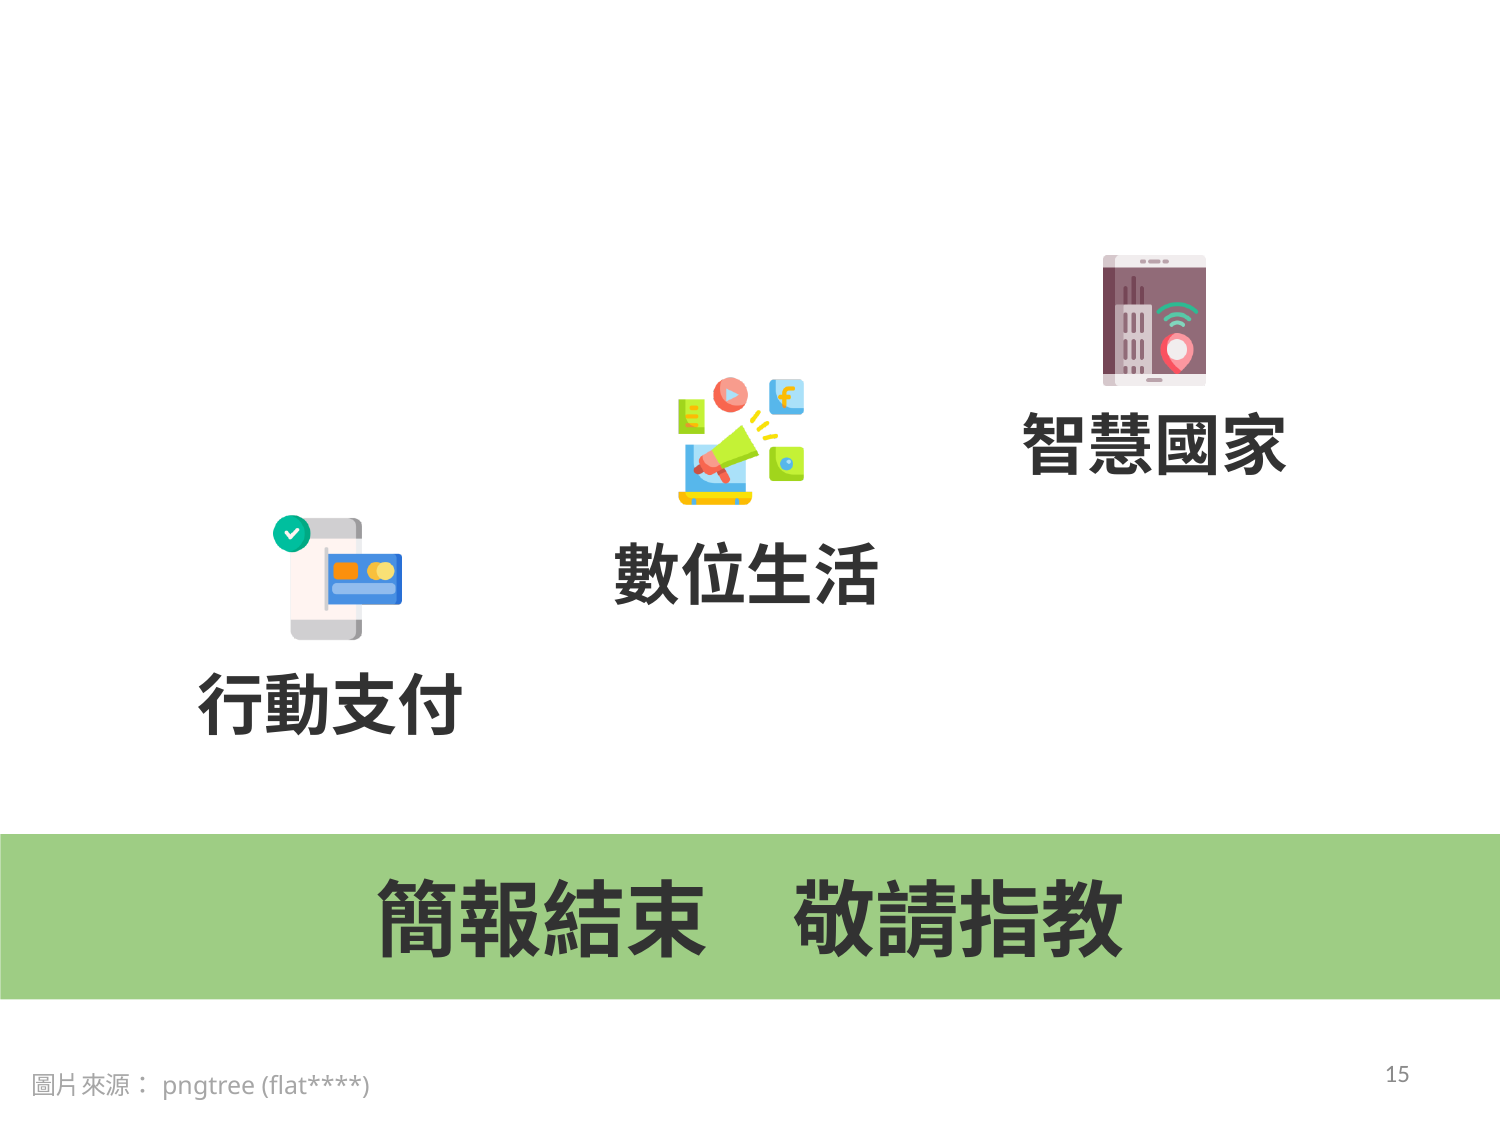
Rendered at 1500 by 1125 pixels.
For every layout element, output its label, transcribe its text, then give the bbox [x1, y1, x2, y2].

slide_number <編號> [1074, 1042, 1425, 1103]
picture [1088, 255, 1220, 387]
picture [183, 373, 1329, 834]
text_box 智慧國家 [1006, 395, 1369, 491]
text_box 簡報結束 敬請指教 [0, 834, 1500, 1000]
text_box 圖片來源：pngtree (flat****) [16, 1062, 680, 1107]
text_box 數位生活 [598, 525, 991, 621]
text_box 行動支付 [183, 655, 546, 751]
